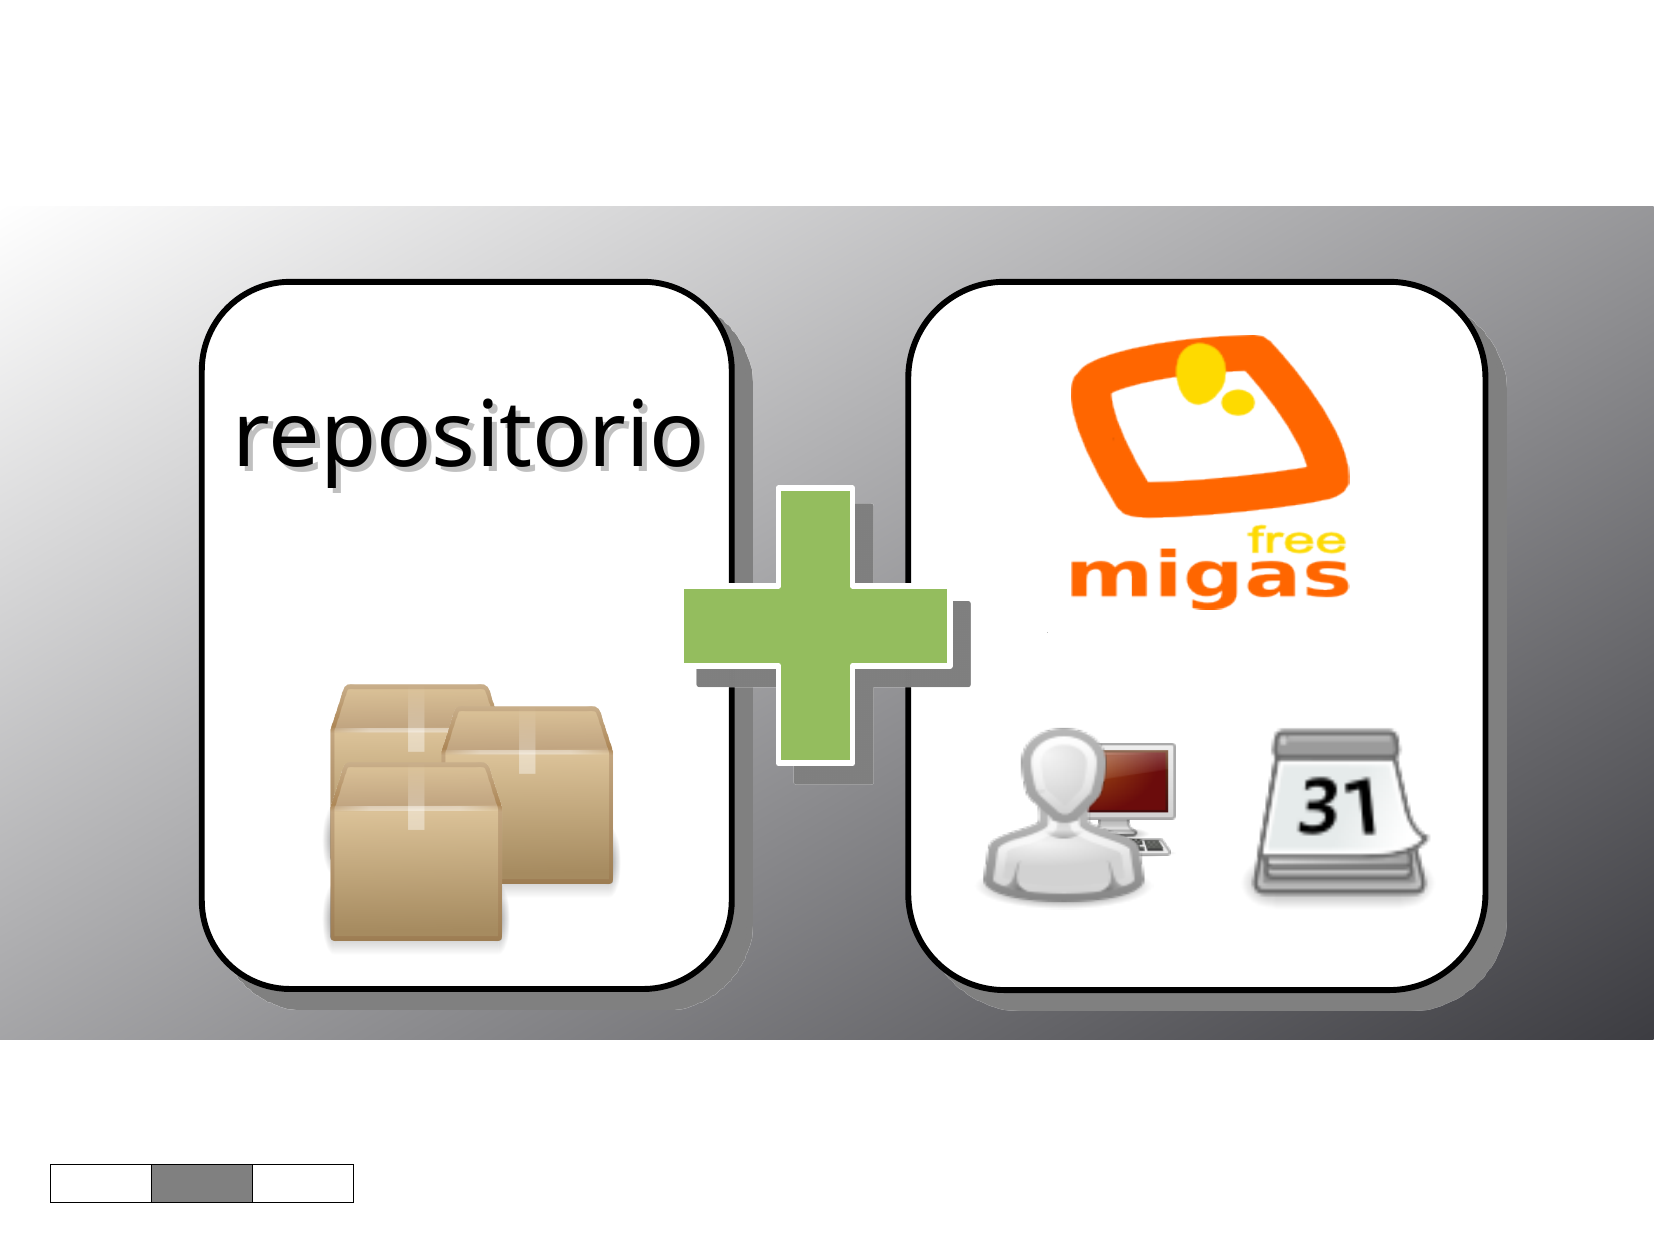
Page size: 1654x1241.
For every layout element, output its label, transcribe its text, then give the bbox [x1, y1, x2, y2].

text_box repositorio [166, 360, 772, 489]
text_box [202, 281, 732, 360]
text_box [50, 1164, 354, 1203]
picture [1071, 335, 1350, 610]
text_box [201, 281, 1486, 991]
picture [1236, 698, 1439, 929]
picture [928, 721, 1176, 910]
picture [322, 684, 621, 955]
